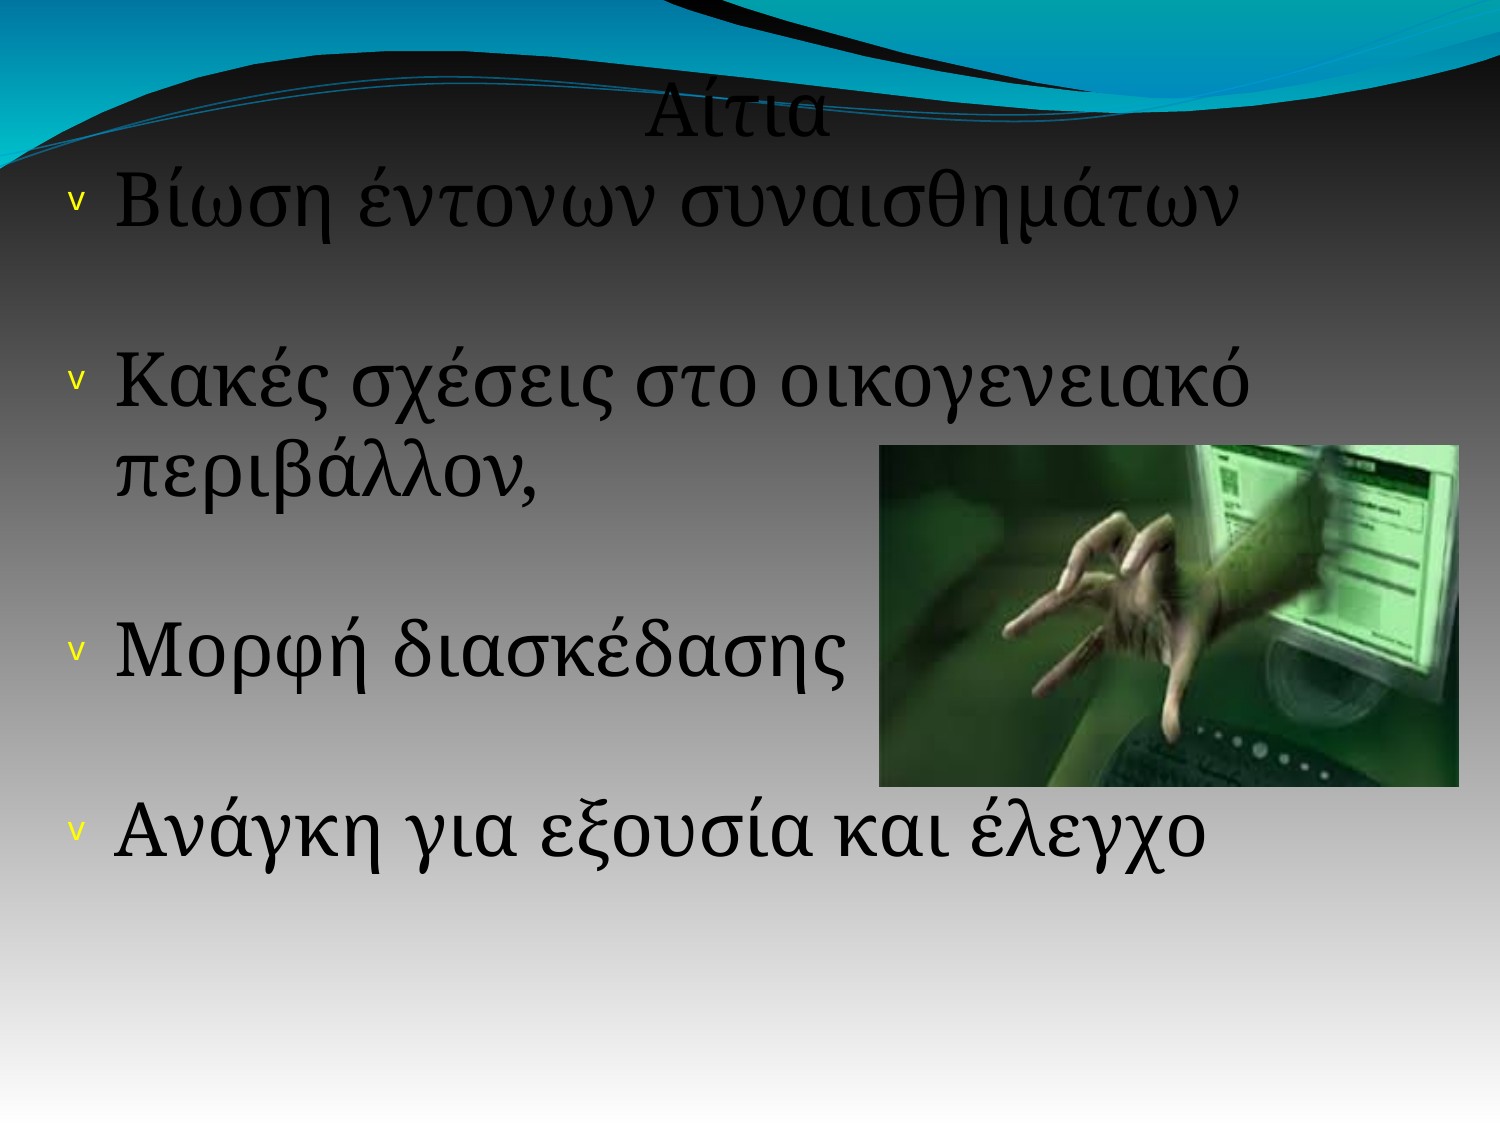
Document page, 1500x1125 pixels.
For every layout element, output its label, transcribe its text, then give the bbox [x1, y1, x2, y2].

text_box Αίτια Βίωση έντονων συναισθημάτων Κακές σχέσεις στο οικογενειακό περιβάλλον, Μορφή διασκέδασης Ανάγκη για εξουσία και έλεγχο [53, 54, 1424, 925]
picture [879, 445, 1459, 787]
